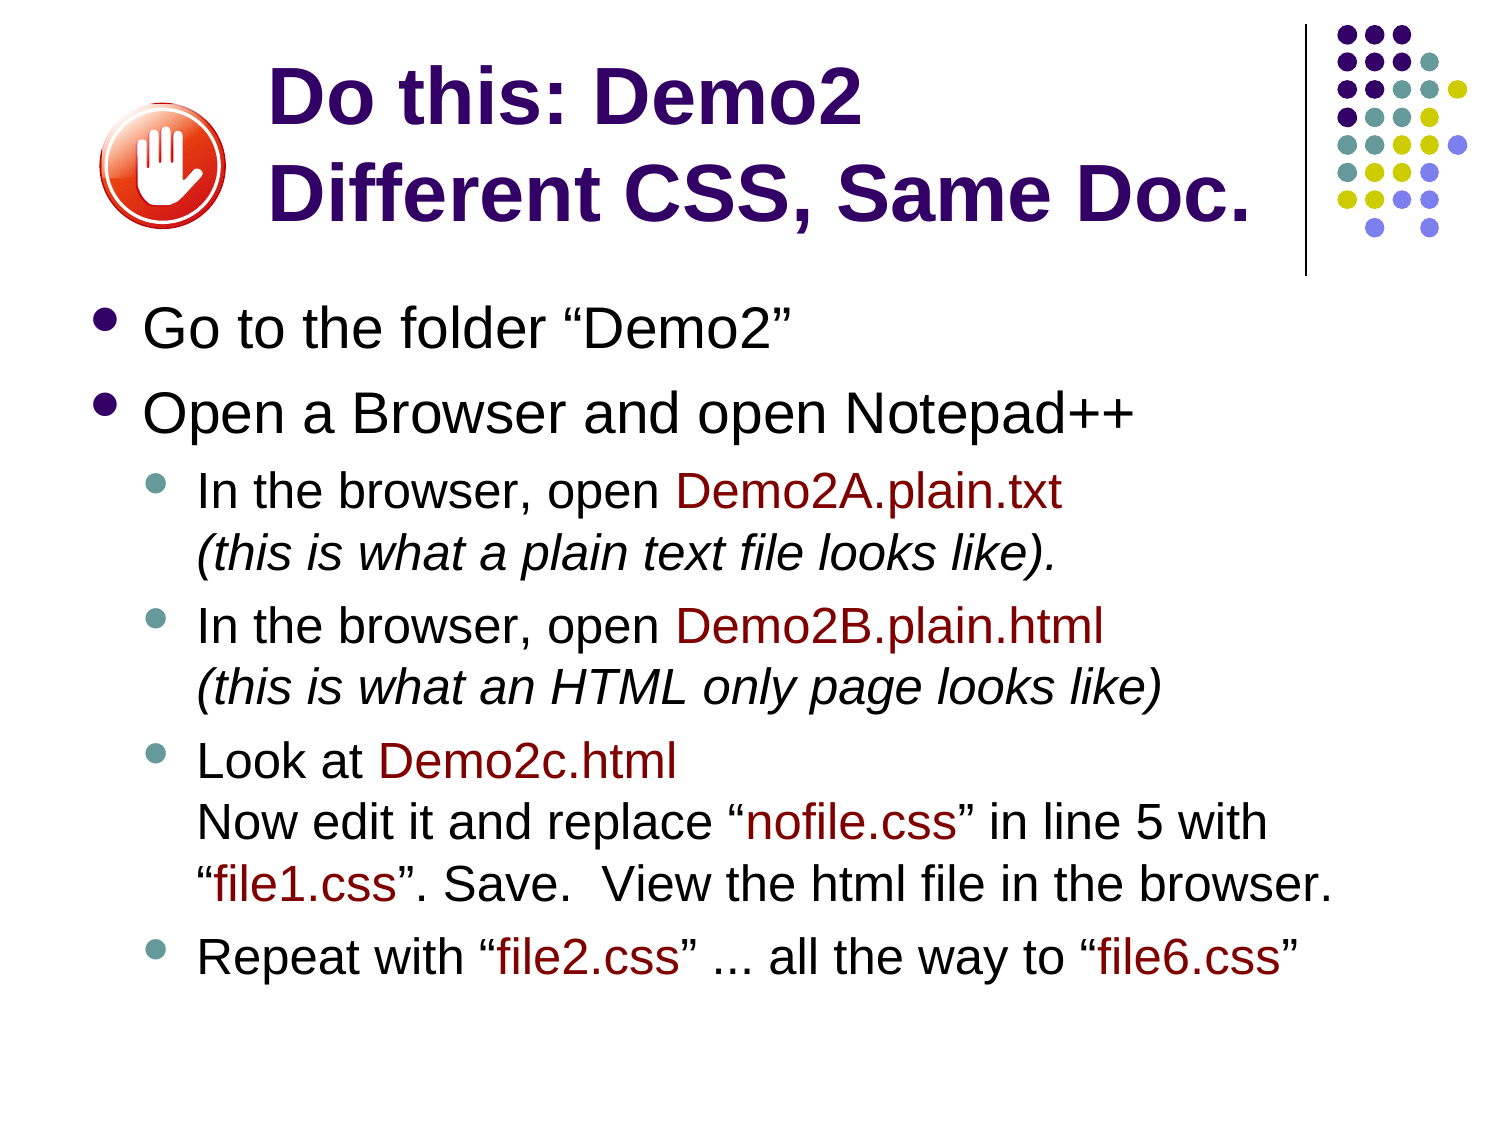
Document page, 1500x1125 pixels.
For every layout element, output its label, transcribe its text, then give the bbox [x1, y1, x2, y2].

picture [74, 69, 253, 249]
title Do this: Demo2 Different CSS, Same Doc. [252, 35, 1306, 246]
list Go to the folder “Demo2” Open a Browser and open Notepad++ In the browser, open Demo2A.plain.txt (this is what a plain text file looks like). In the browser, open Demo2B.plain.html (this is what an HTML only page looks like) Look at Demo2c.html Now edit it and replace “nofile.css” in line 5 with “file1.css”. Save. View the html file in the browser. Repeat with “file2.css” ... all the way to “file6.css” [75, 282, 1426, 1006]
